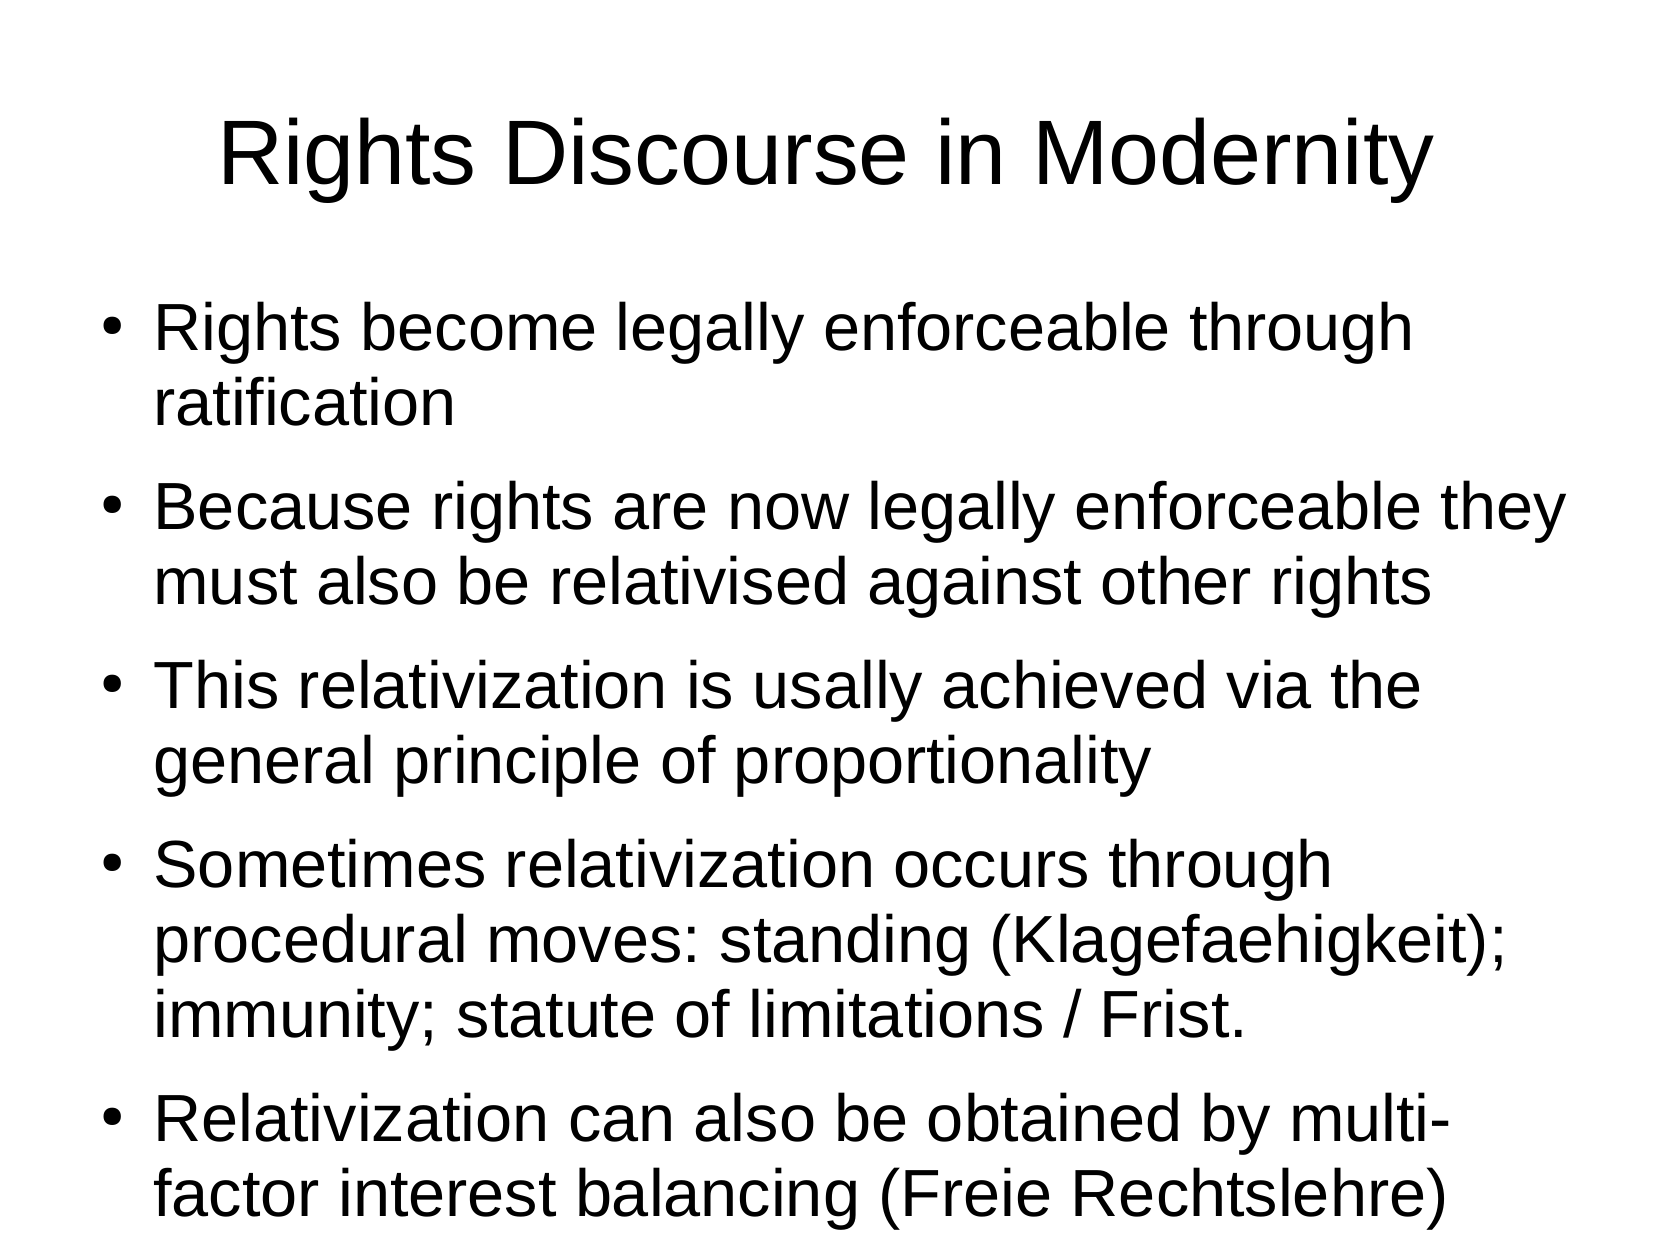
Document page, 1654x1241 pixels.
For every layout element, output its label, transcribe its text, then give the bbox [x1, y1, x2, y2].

title Rights Discourse in Modernity [82, 49, 1571, 257]
list Rights become legally enforceable through ratification Because rights are now legally enforceable they must also be relativised against other rights This relativization is usally achieved via the general principle of proportionality Sometimes relativization occurs through procedural moves: standing (Klagefaehigkeit); immunity; statute of limitations / Frist. Relativization can also be obtained by multi-factor interest balancing (Freie Rechtslehre) [82, 290, 1571, 1231]
